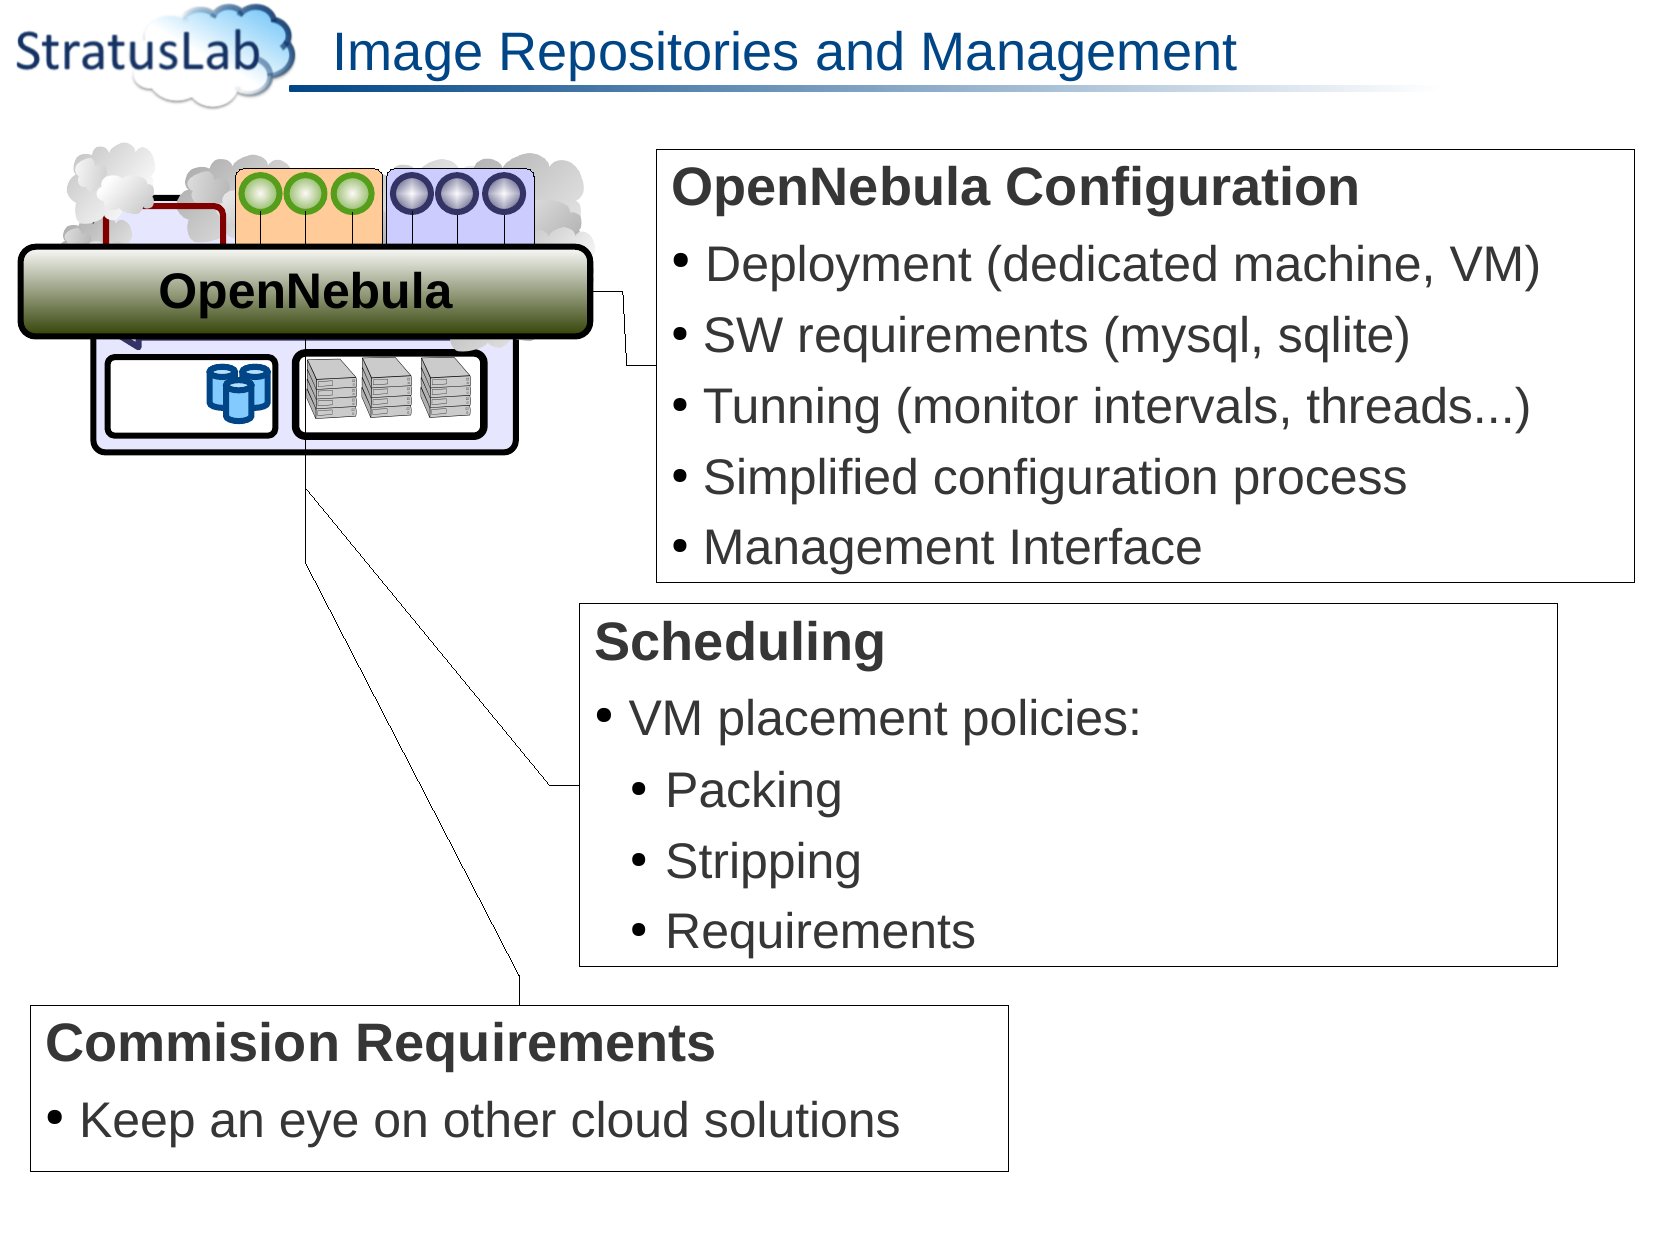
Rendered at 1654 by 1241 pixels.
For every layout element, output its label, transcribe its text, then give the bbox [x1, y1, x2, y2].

text_box [289, 85, 1640, 92]
picture [591, 292, 601, 302]
text_box Image Repositories and Management [317, 14, 1254, 85]
text_box [386, 168, 535, 246]
text_box [235, 168, 383, 246]
picture [6, 0, 301, 117]
text_box Commision Requirements Keep an eye on other cloud solutions [30, 1005, 1009, 1172]
text_box [306, 337, 516, 453]
picture [306, 352, 414, 423]
picture [337, 151, 601, 291]
text_box Scheduling VM placement policies: Packing Stripping Requirements [579, 603, 1558, 967]
text_box [106, 197, 224, 246]
picture [418, 337, 562, 422]
text_box [93, 337, 305, 453]
picture [166, 153, 302, 246]
picture [51, 141, 161, 246]
text_box OpenNebula [20, 246, 591, 337]
text_box OpenNebula Configuration Deployment (dedicated machine, VM) SW requirements (mysql, sqlite) Tunning (monitor intervals, threads...) Simplified configuration process Management Interface [656, 149, 1635, 583]
